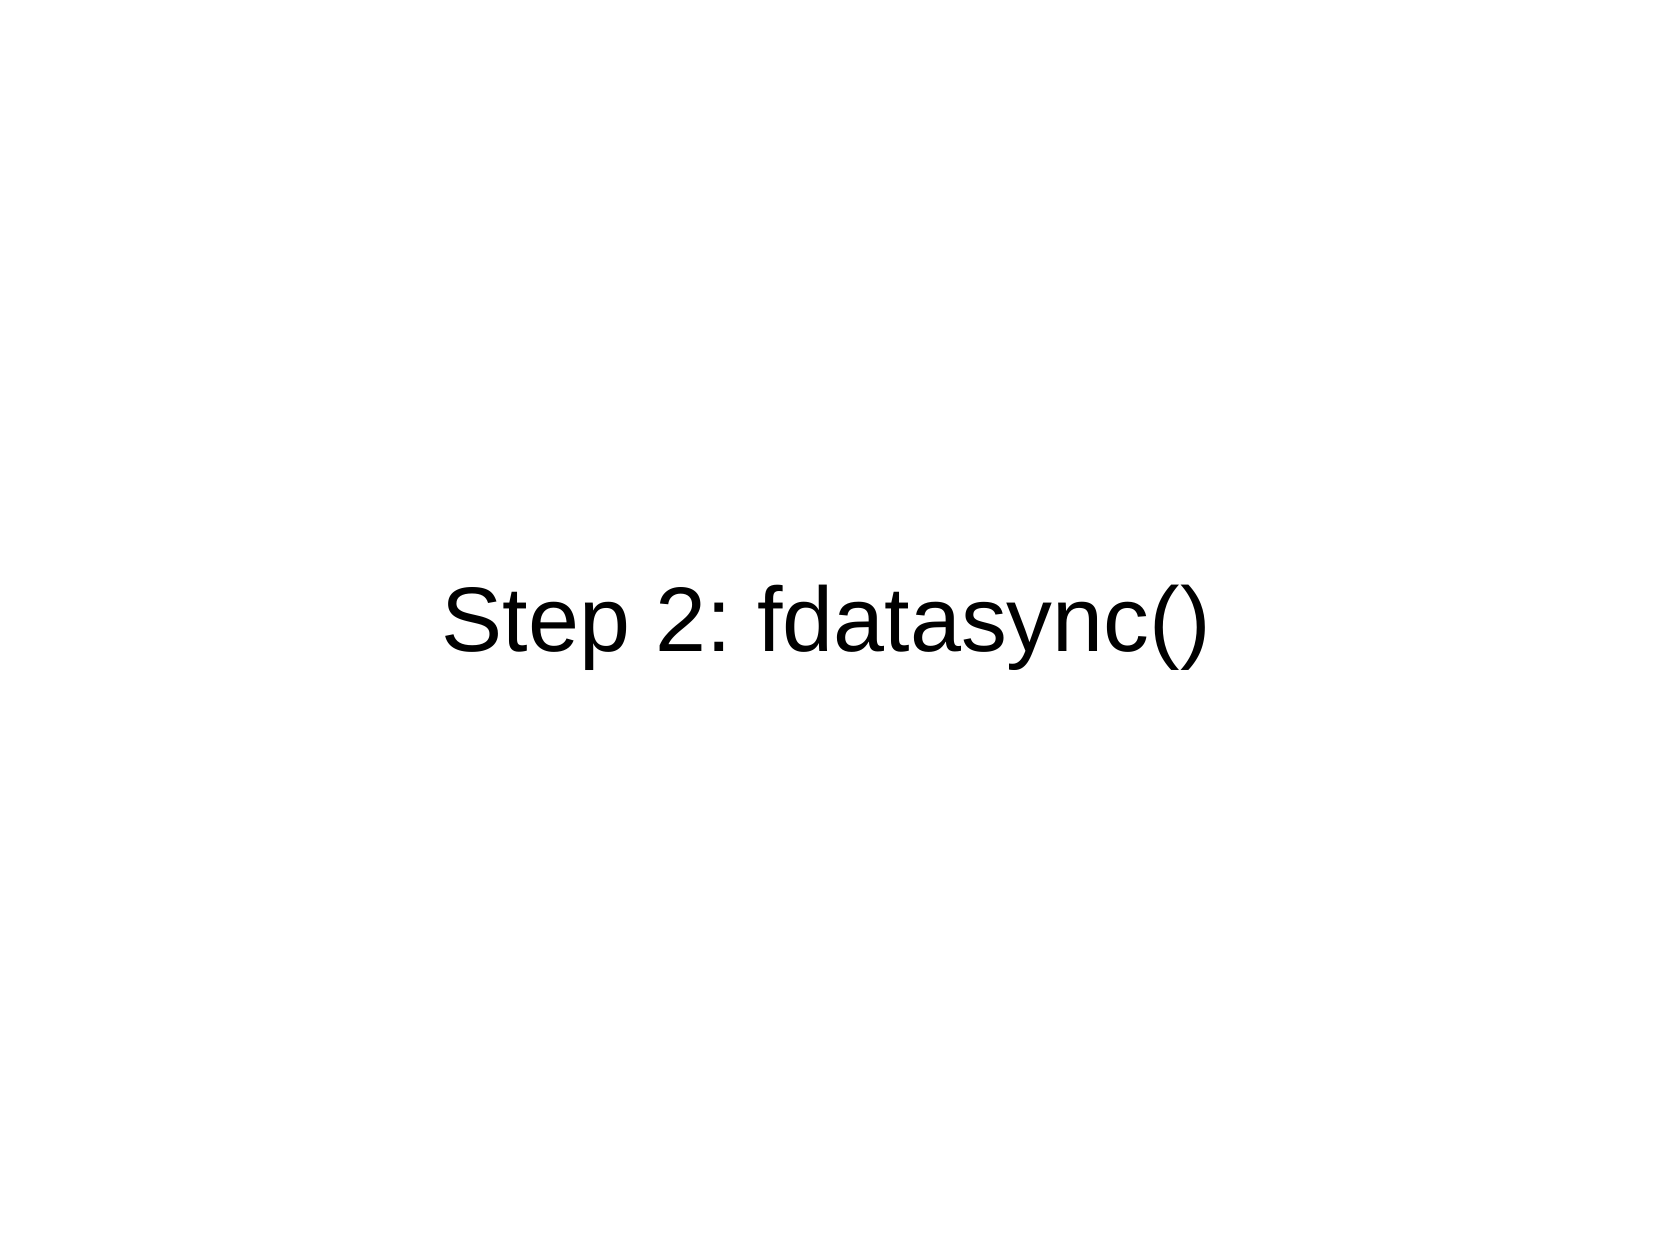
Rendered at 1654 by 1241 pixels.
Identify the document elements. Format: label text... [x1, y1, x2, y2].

title Step 2: fdatasync() [82, 523, 1571, 717]
